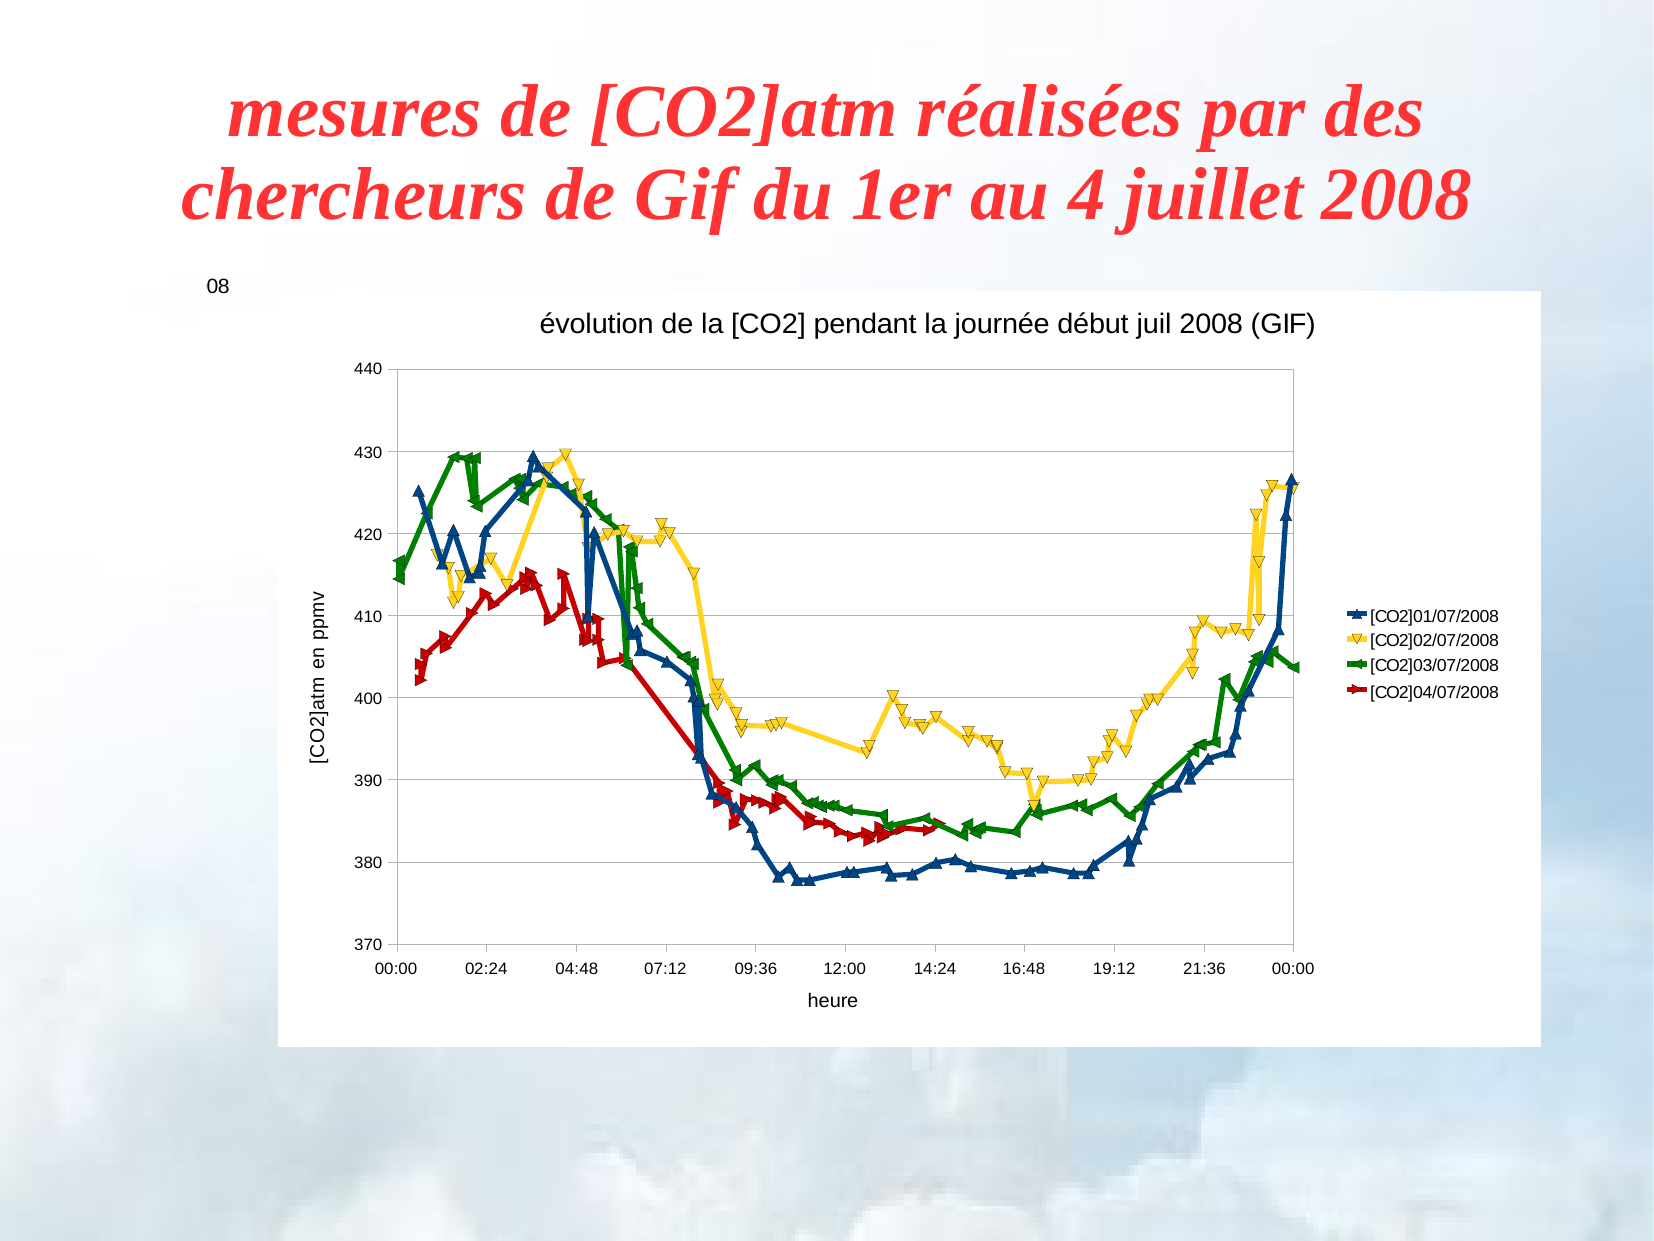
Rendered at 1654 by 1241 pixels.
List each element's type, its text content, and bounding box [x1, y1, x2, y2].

chart [206, 274, 1560, 1093]
picture [0, 0, 1654, 1241]
title mesures de [CO2]atm réalisées par des chercheurs de Gif du 1er au 4 juillet 2008 [82, 49, 1571, 257]
